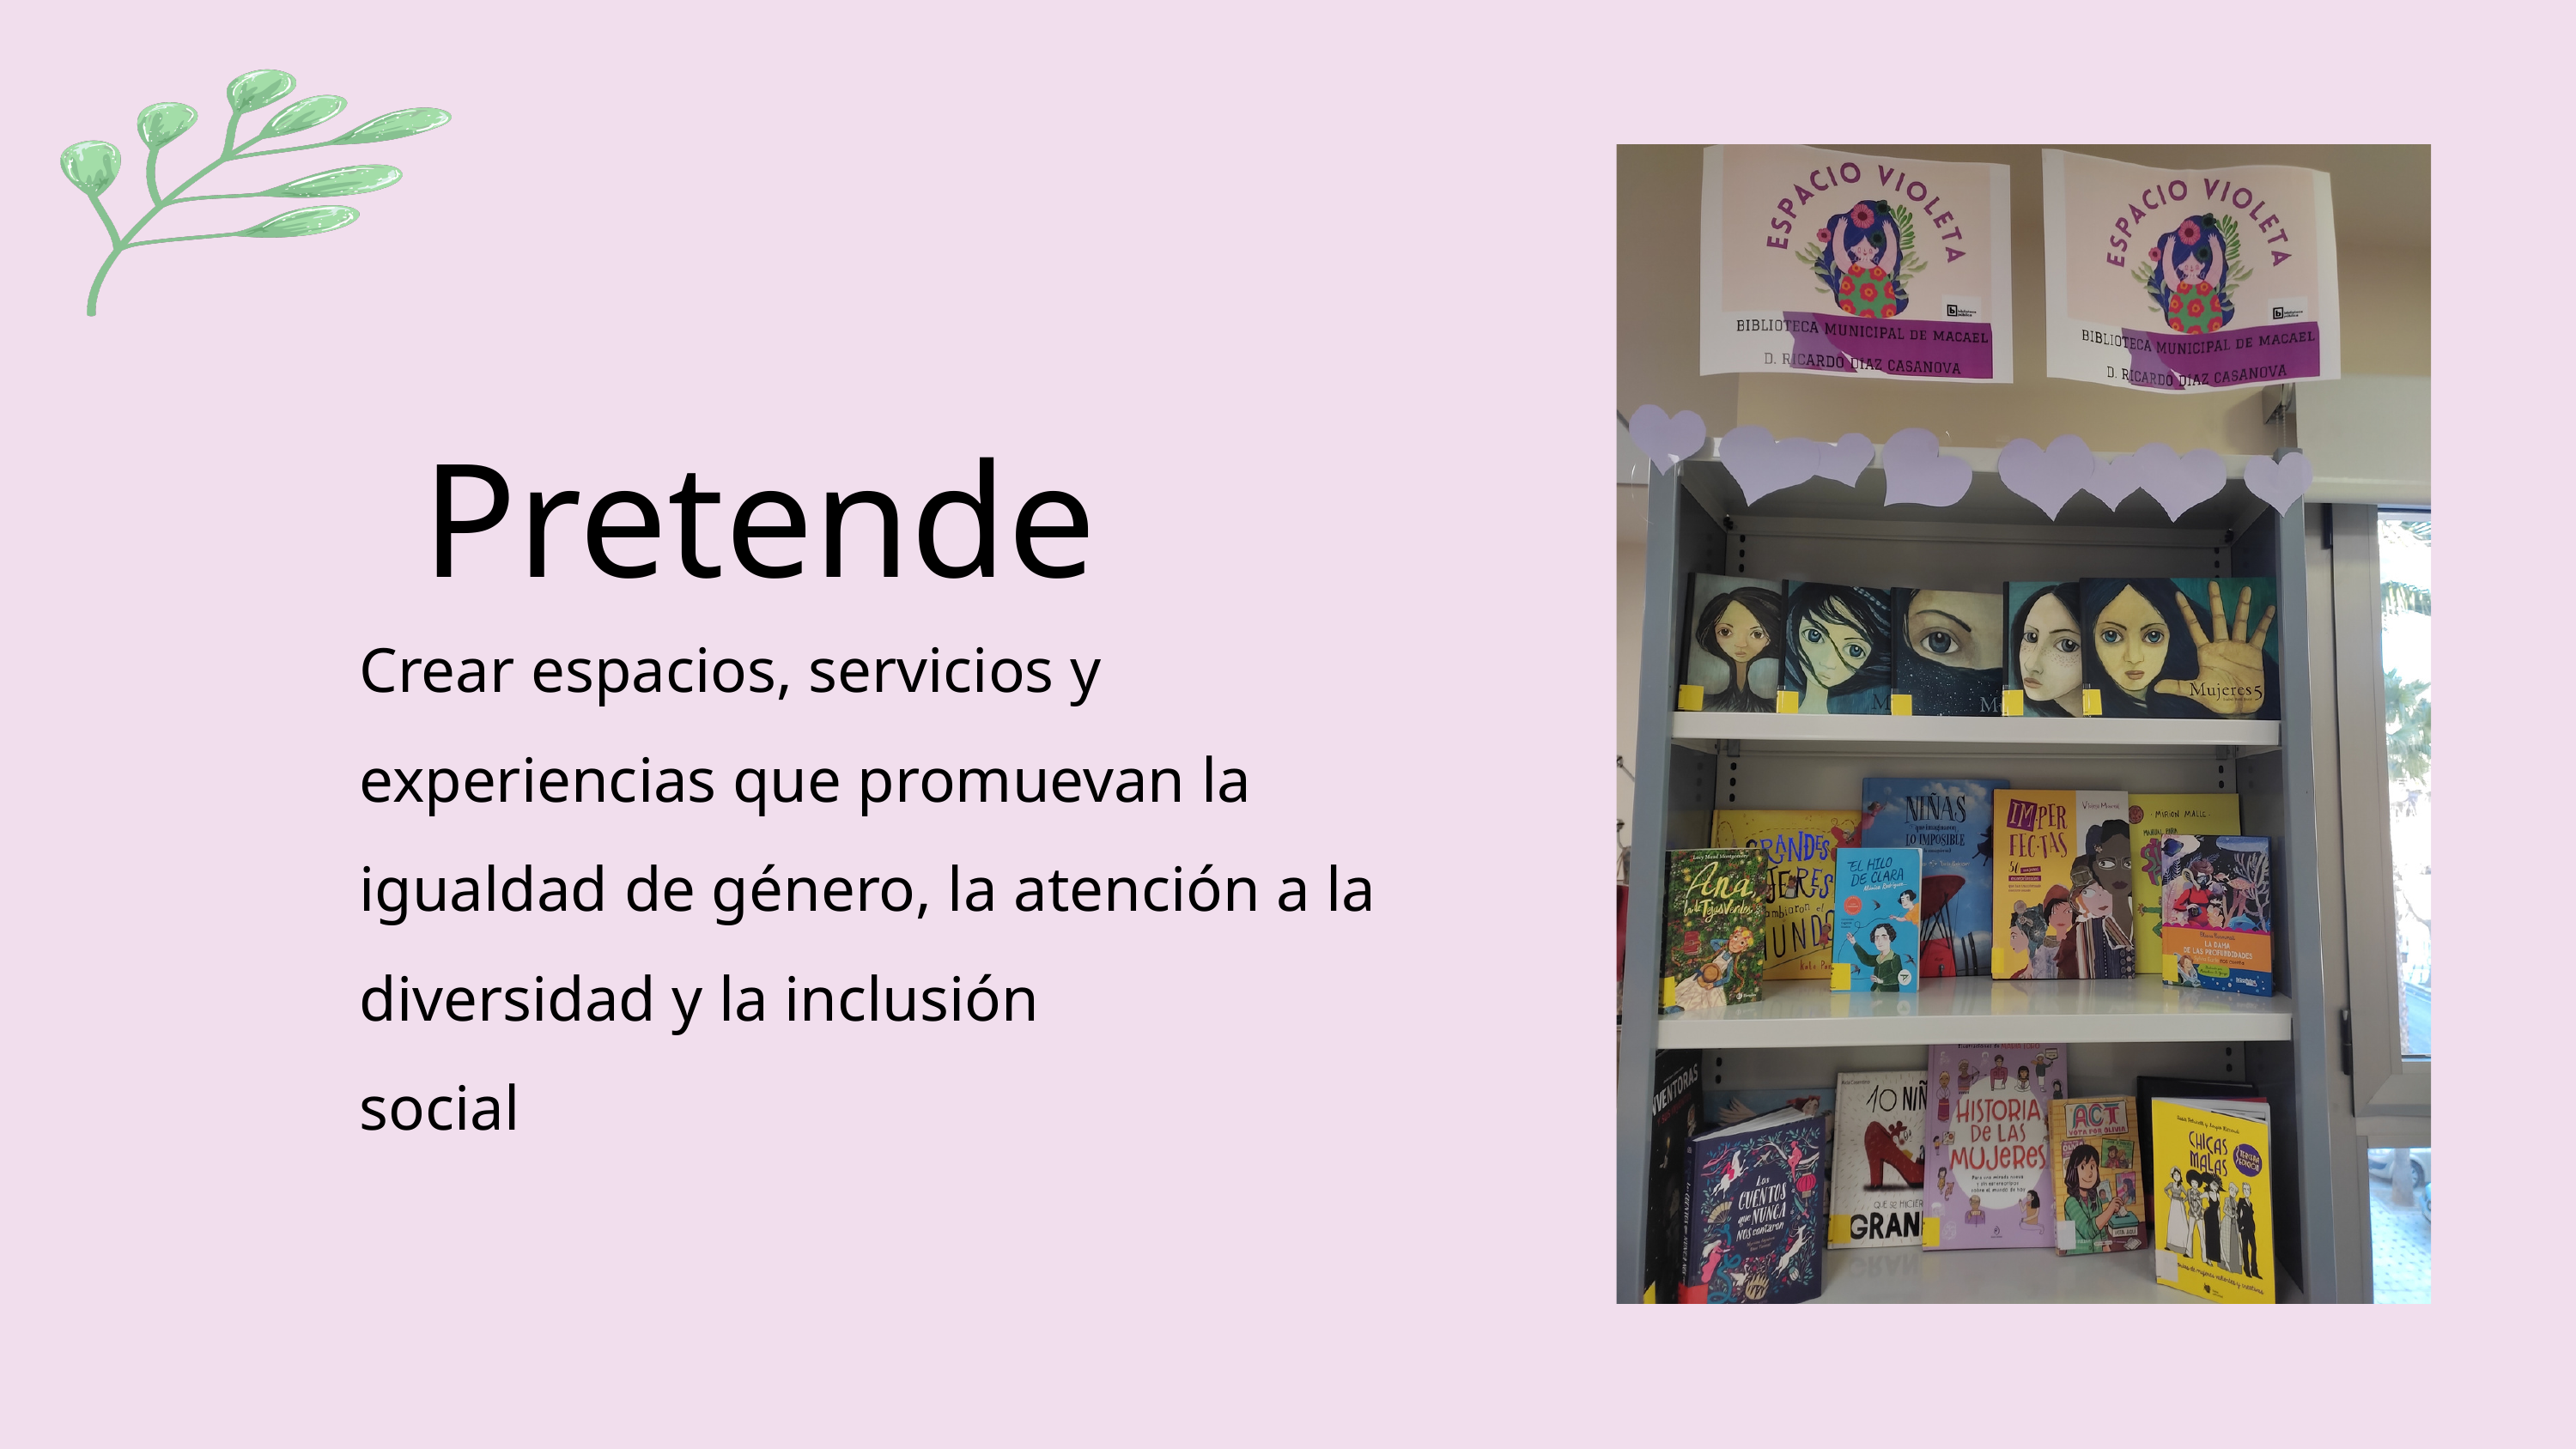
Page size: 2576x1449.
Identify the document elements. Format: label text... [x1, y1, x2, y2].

text_box [59, 69, 453, 317]
text_box Pretende [359, 388, 1159, 595]
text_box [1616, 144, 2432, 1304]
text_box Crear espacios, servicios y experiencias que promuevan la igualdad de género, la atención a la diversidad y la inclusión social [359, 595, 1467, 1143]
